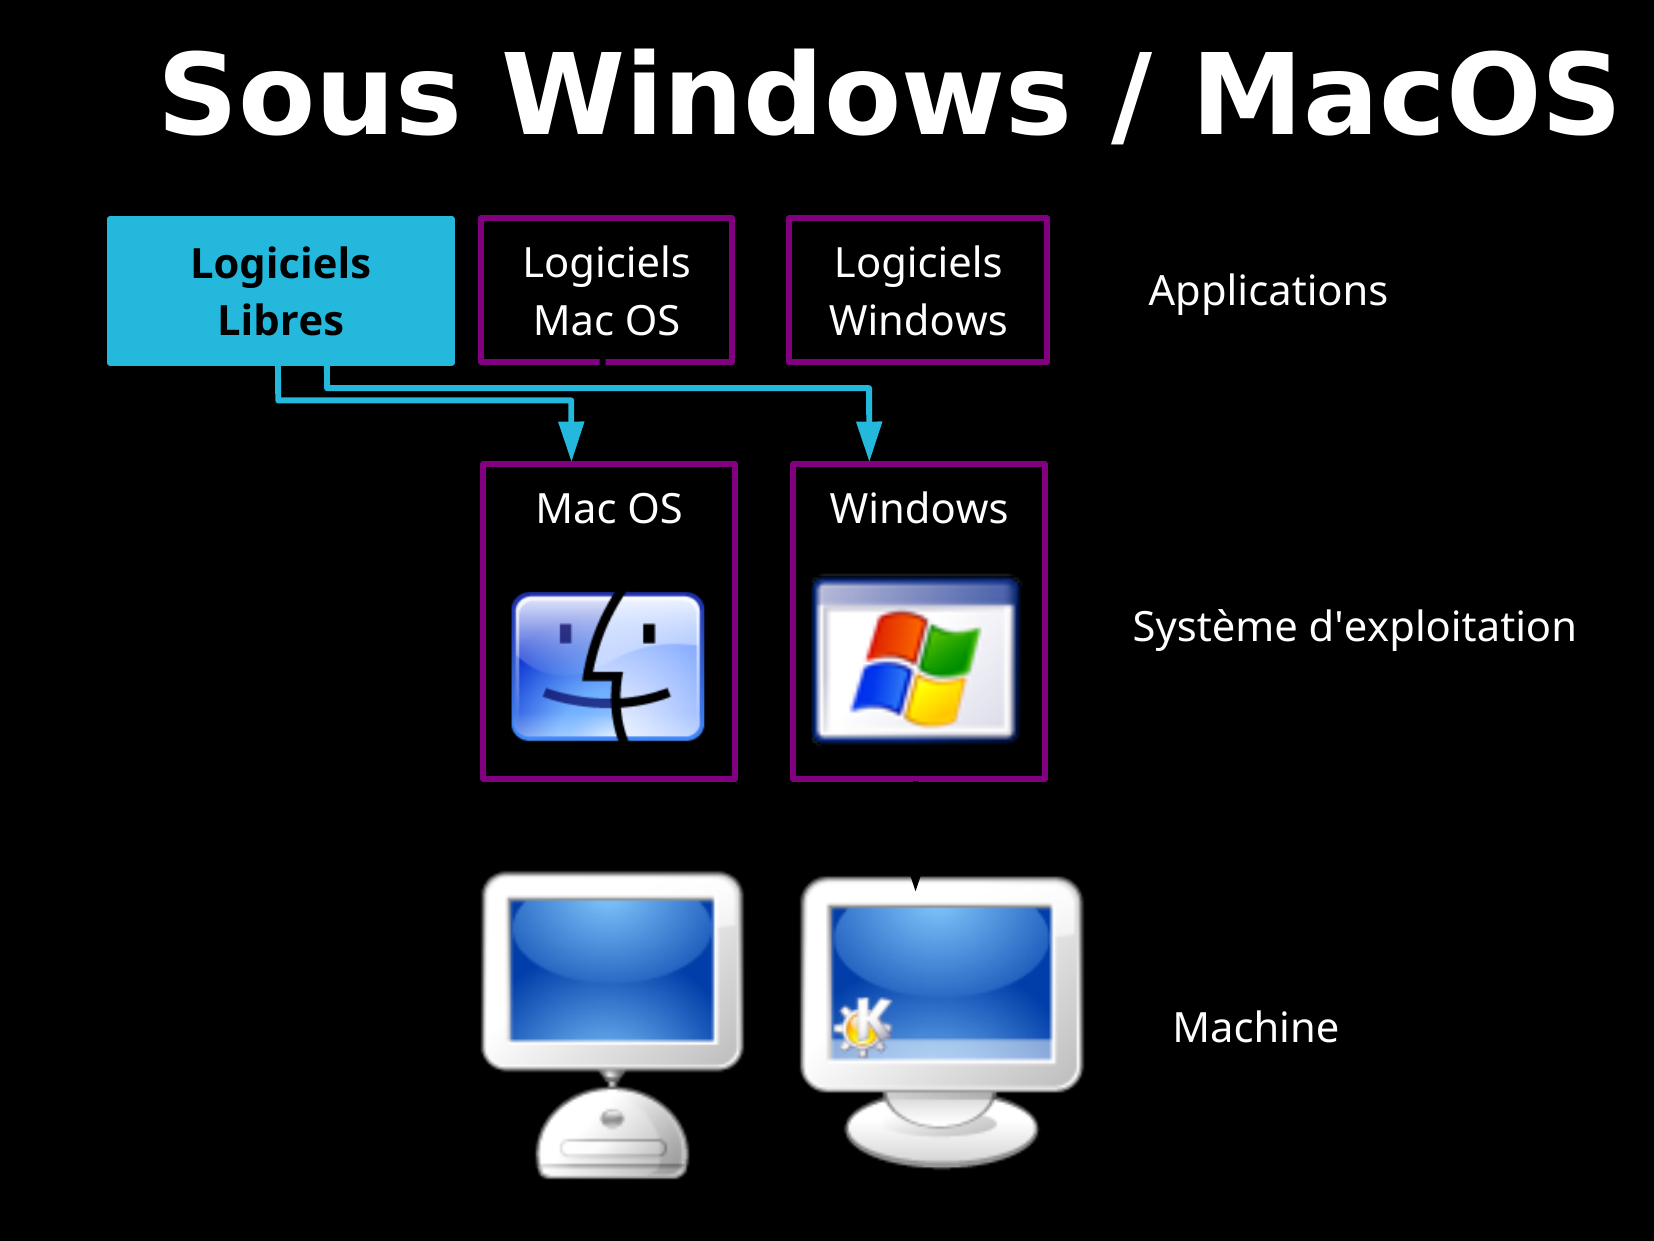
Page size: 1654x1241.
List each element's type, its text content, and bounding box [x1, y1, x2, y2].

picture [510, 567, 711, 768]
picture [449, 869, 767, 1187]
text_box Logiciels Libres [109, 227, 452, 355]
text_box Logiciels Windows [789, 226, 1048, 354]
text_box Système d'exploitation [1117, 589, 1628, 654]
text_box Applications [1133, 253, 1440, 328]
text_box Windows [793, 464, 1045, 779]
picture [786, 872, 1097, 1183]
text_box Mac OS [483, 464, 735, 779]
text_box Machine [1157, 990, 1440, 1065]
text_box [0, 0, 1654, 1241]
text_box Logiciels Mac OS [480, 226, 733, 354]
title Sous Windows / MacOS [73, 29, 1625, 161]
